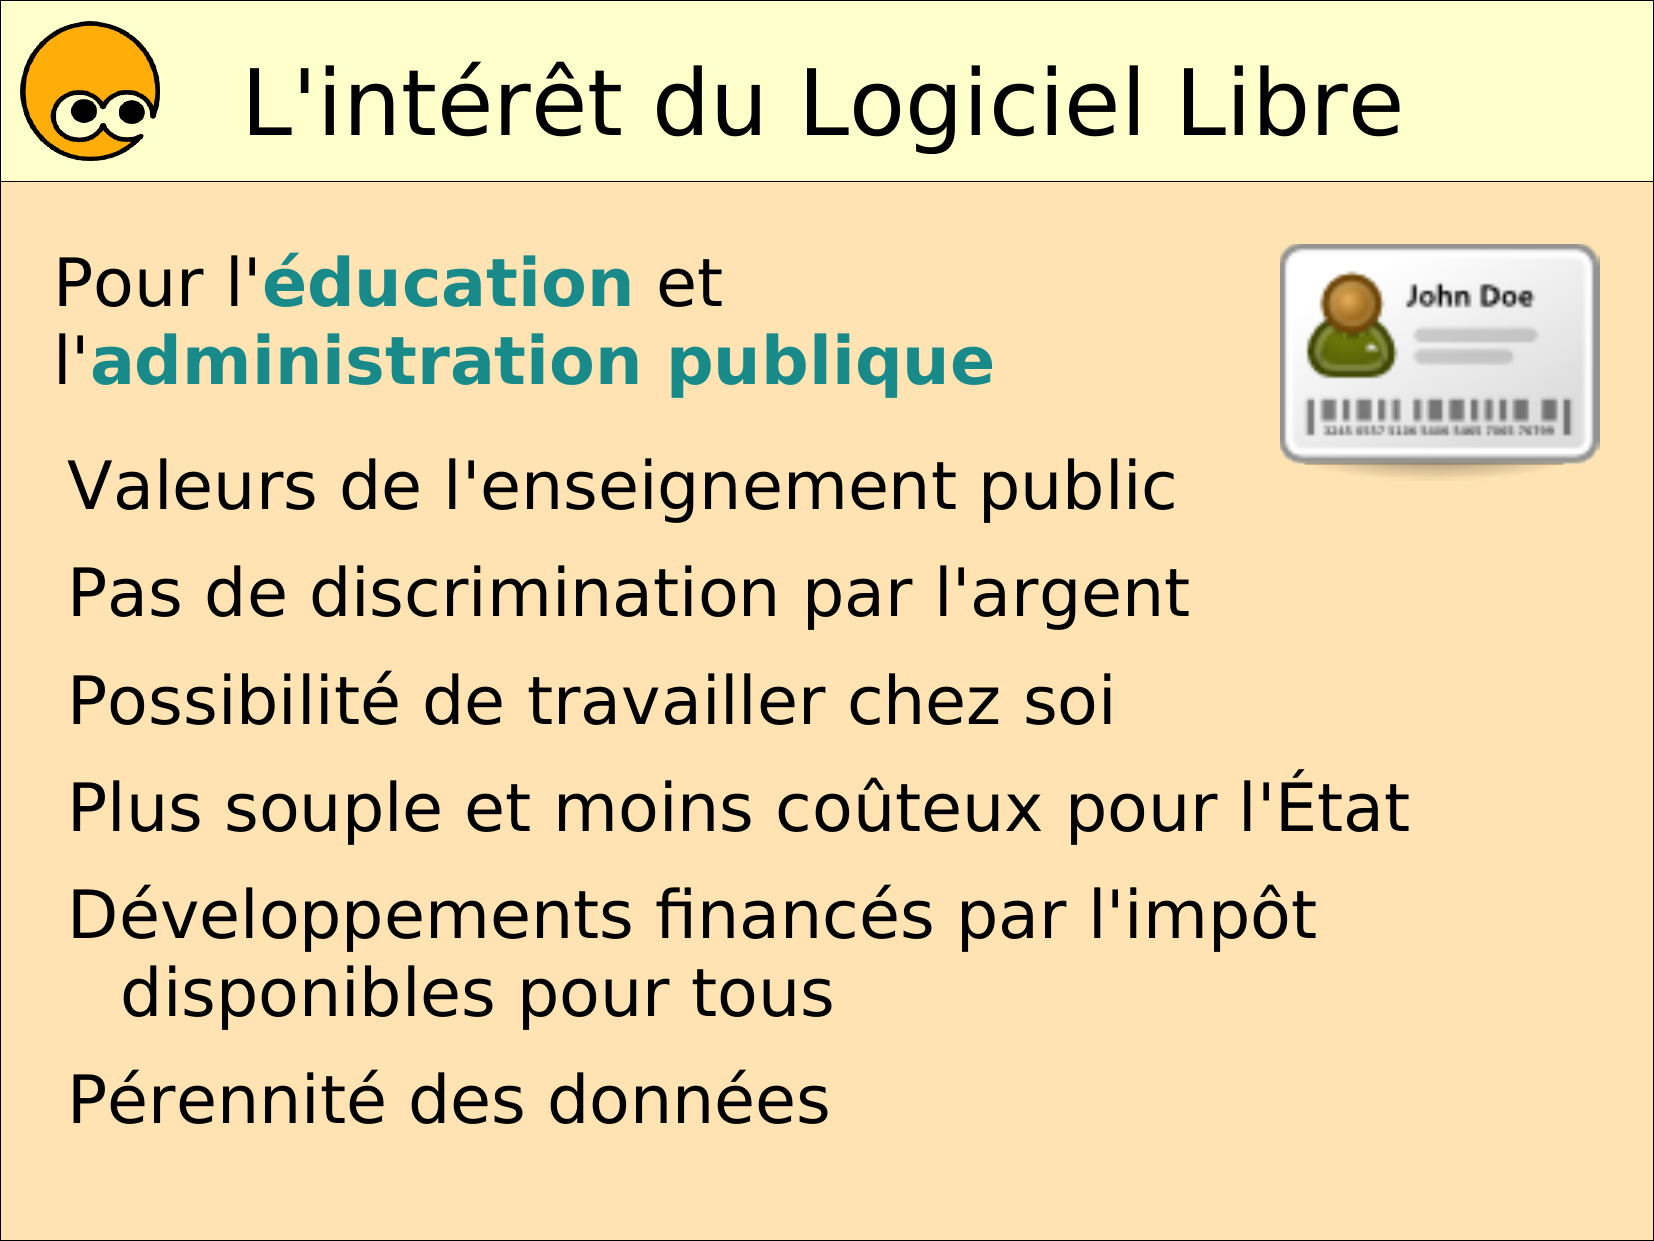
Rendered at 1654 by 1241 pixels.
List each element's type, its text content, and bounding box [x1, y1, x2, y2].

picture [20, 21, 80, 161]
list Pour l'éducation et l'administration publique Valeurs de l'enseignement public Pas de discrimination par l'argent Possibilité de travailler chez soi Plus souple et moins coûteux pour l'État Développements financés par l'impôt disponibles pour tous Pérennité des données [49, 244, 1594, 1140]
picture [1280, 244, 1600, 481]
title L'intérêt du Logiciel Libre [80, 0, 1569, 208]
